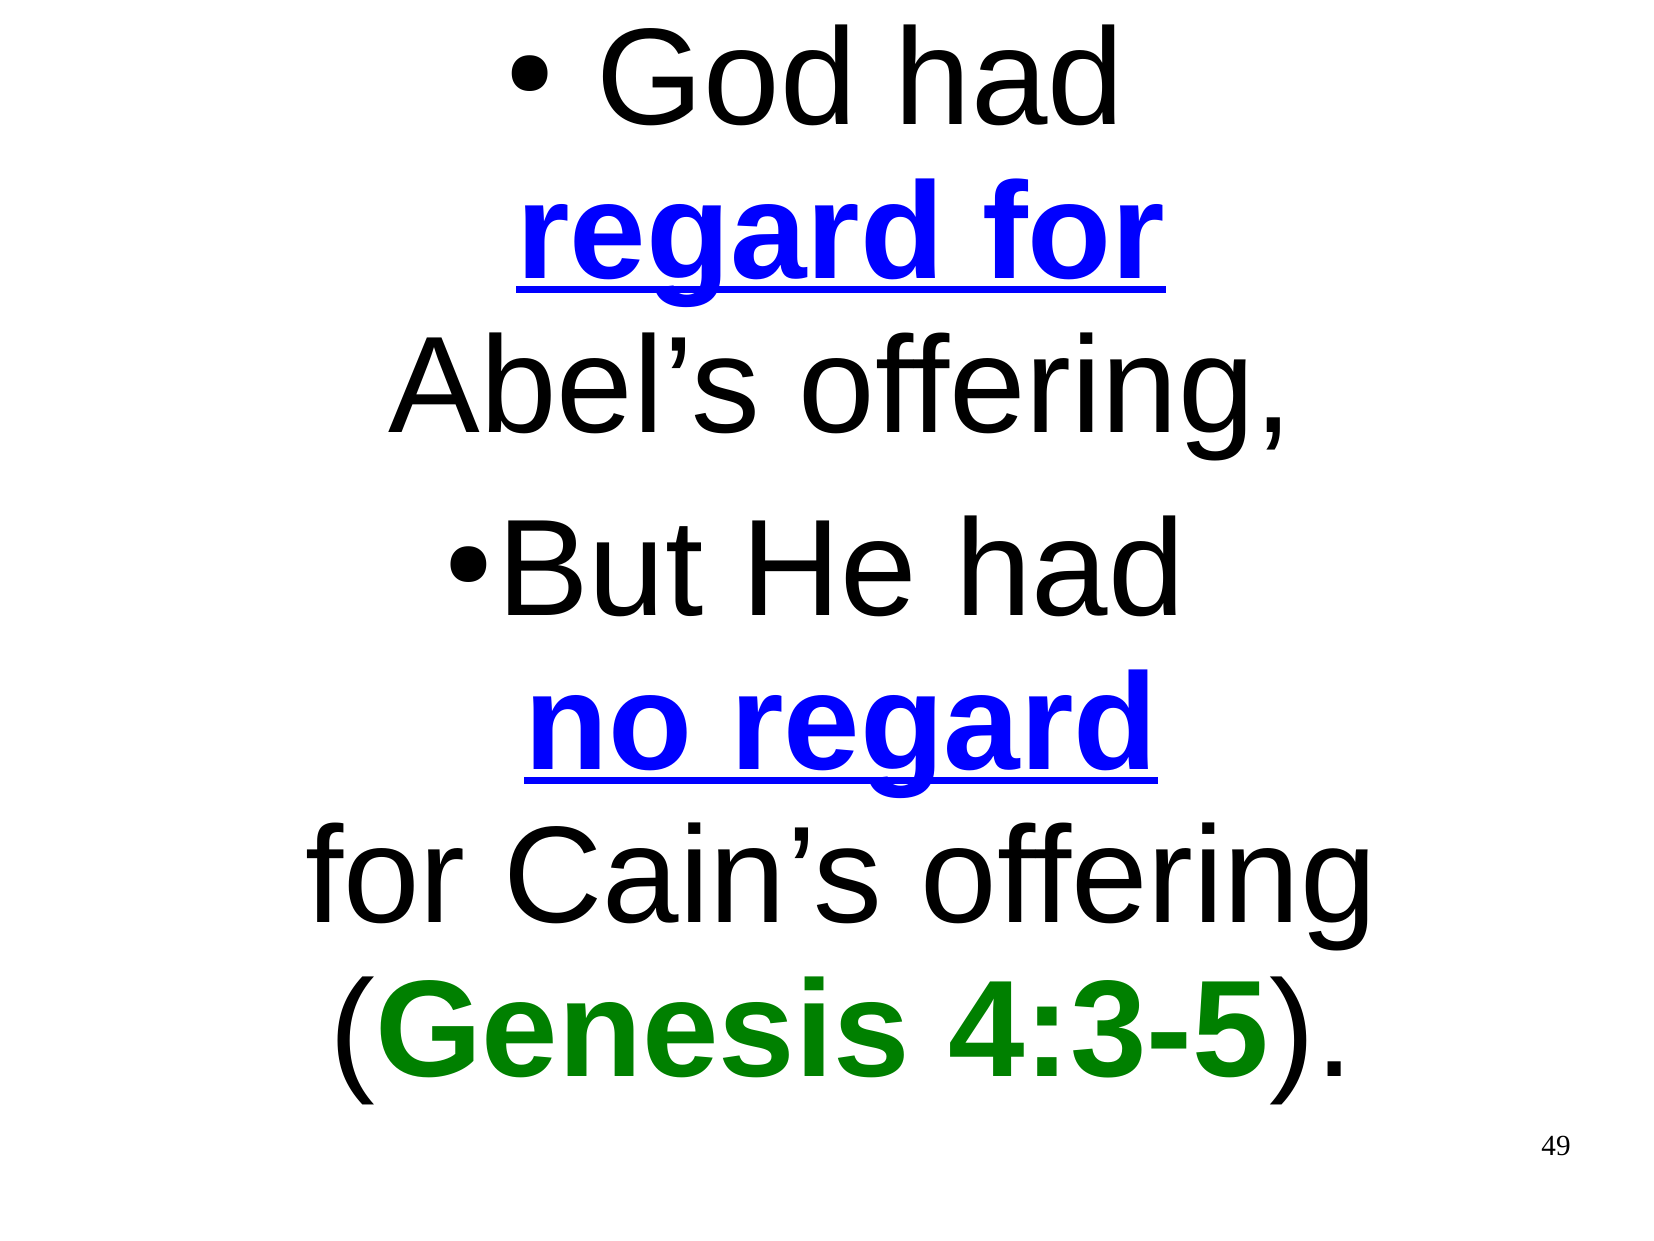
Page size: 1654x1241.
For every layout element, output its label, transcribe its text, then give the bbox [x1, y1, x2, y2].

list God had regard for Abel’s offering, But He had no regard for Cain’s offering (Genesis 4:3-5). [0, 0, 1651, 1238]
